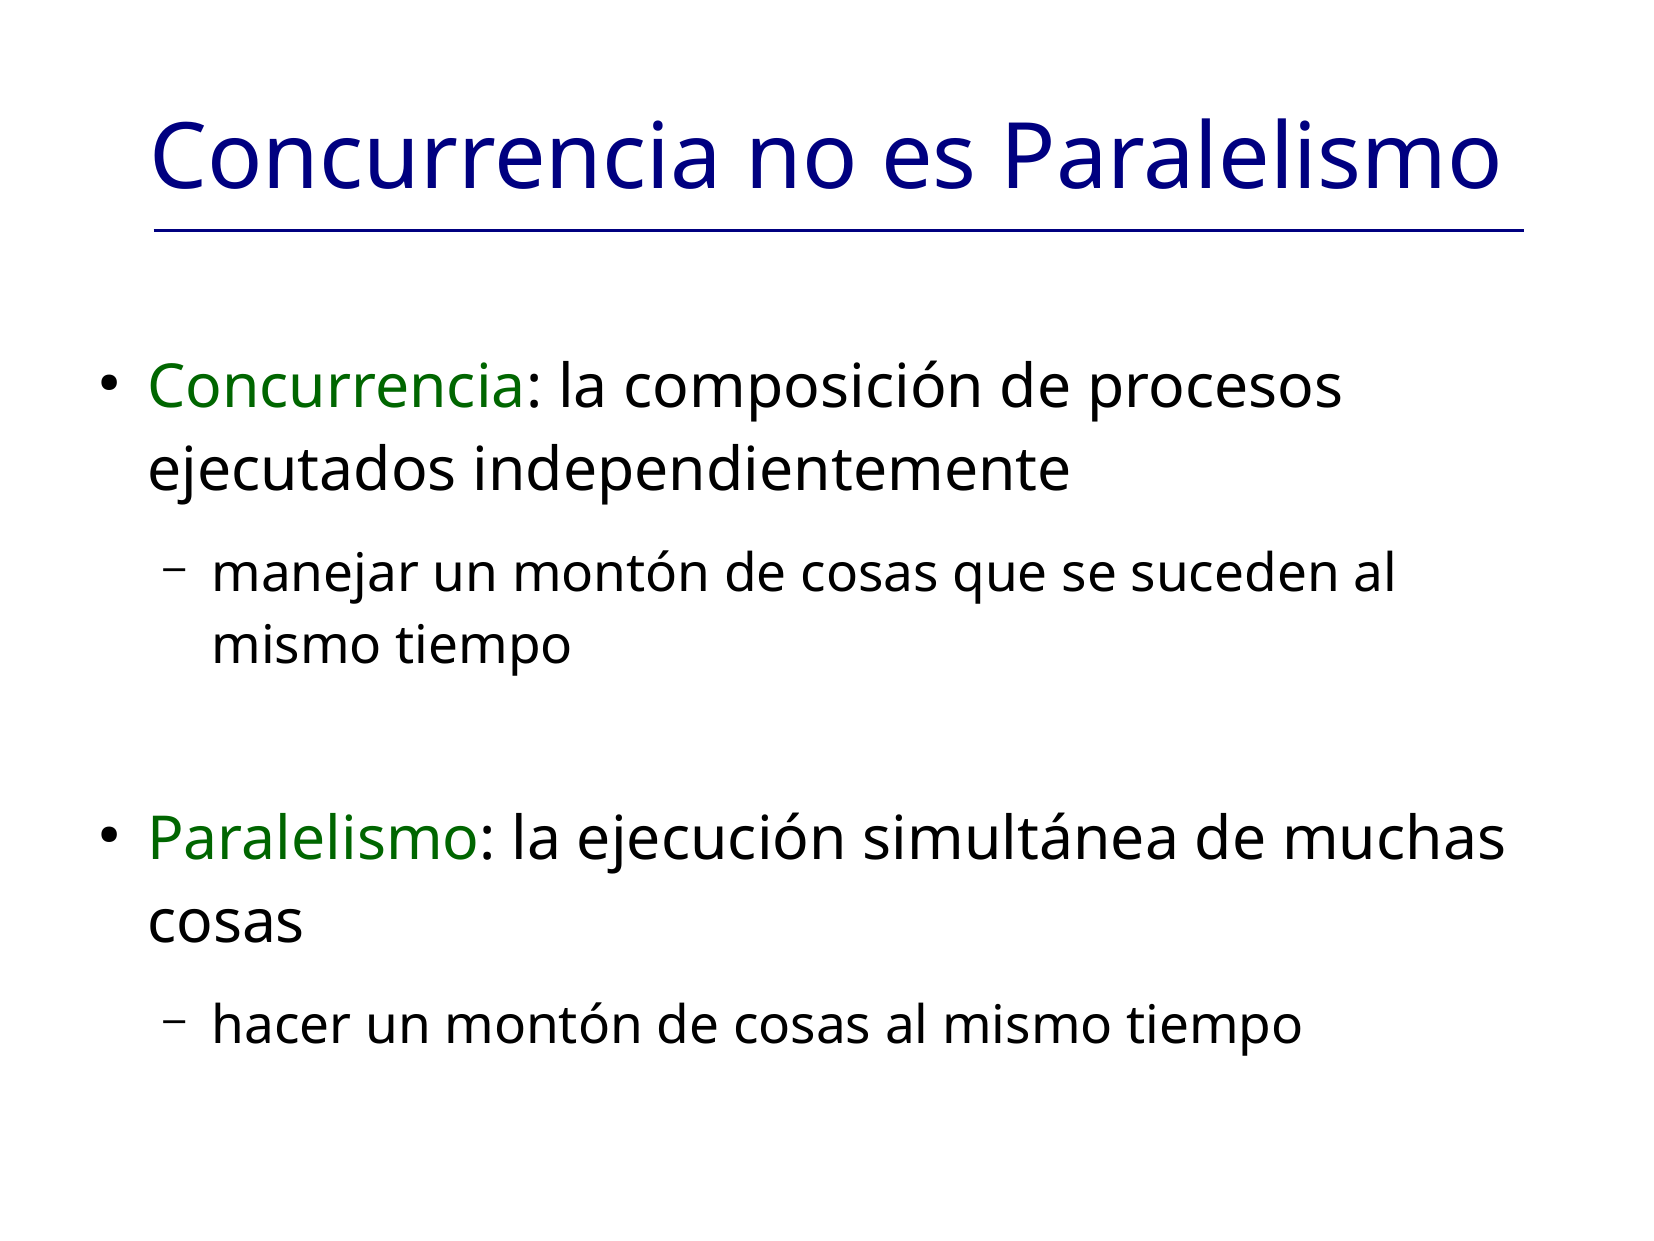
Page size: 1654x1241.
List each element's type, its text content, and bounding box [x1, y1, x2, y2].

title Concurrencia no es Paralelismo [82, 49, 1571, 257]
list Concurrencia: la composición de procesos ejecutados independientemente manejar un montón de cosas que se suceden al mismo tiempo Paralelismo: la ejecución simultánea de muchas cosas hacer un montón de cosas al mismo tiempo [82, 342, 1571, 1062]
